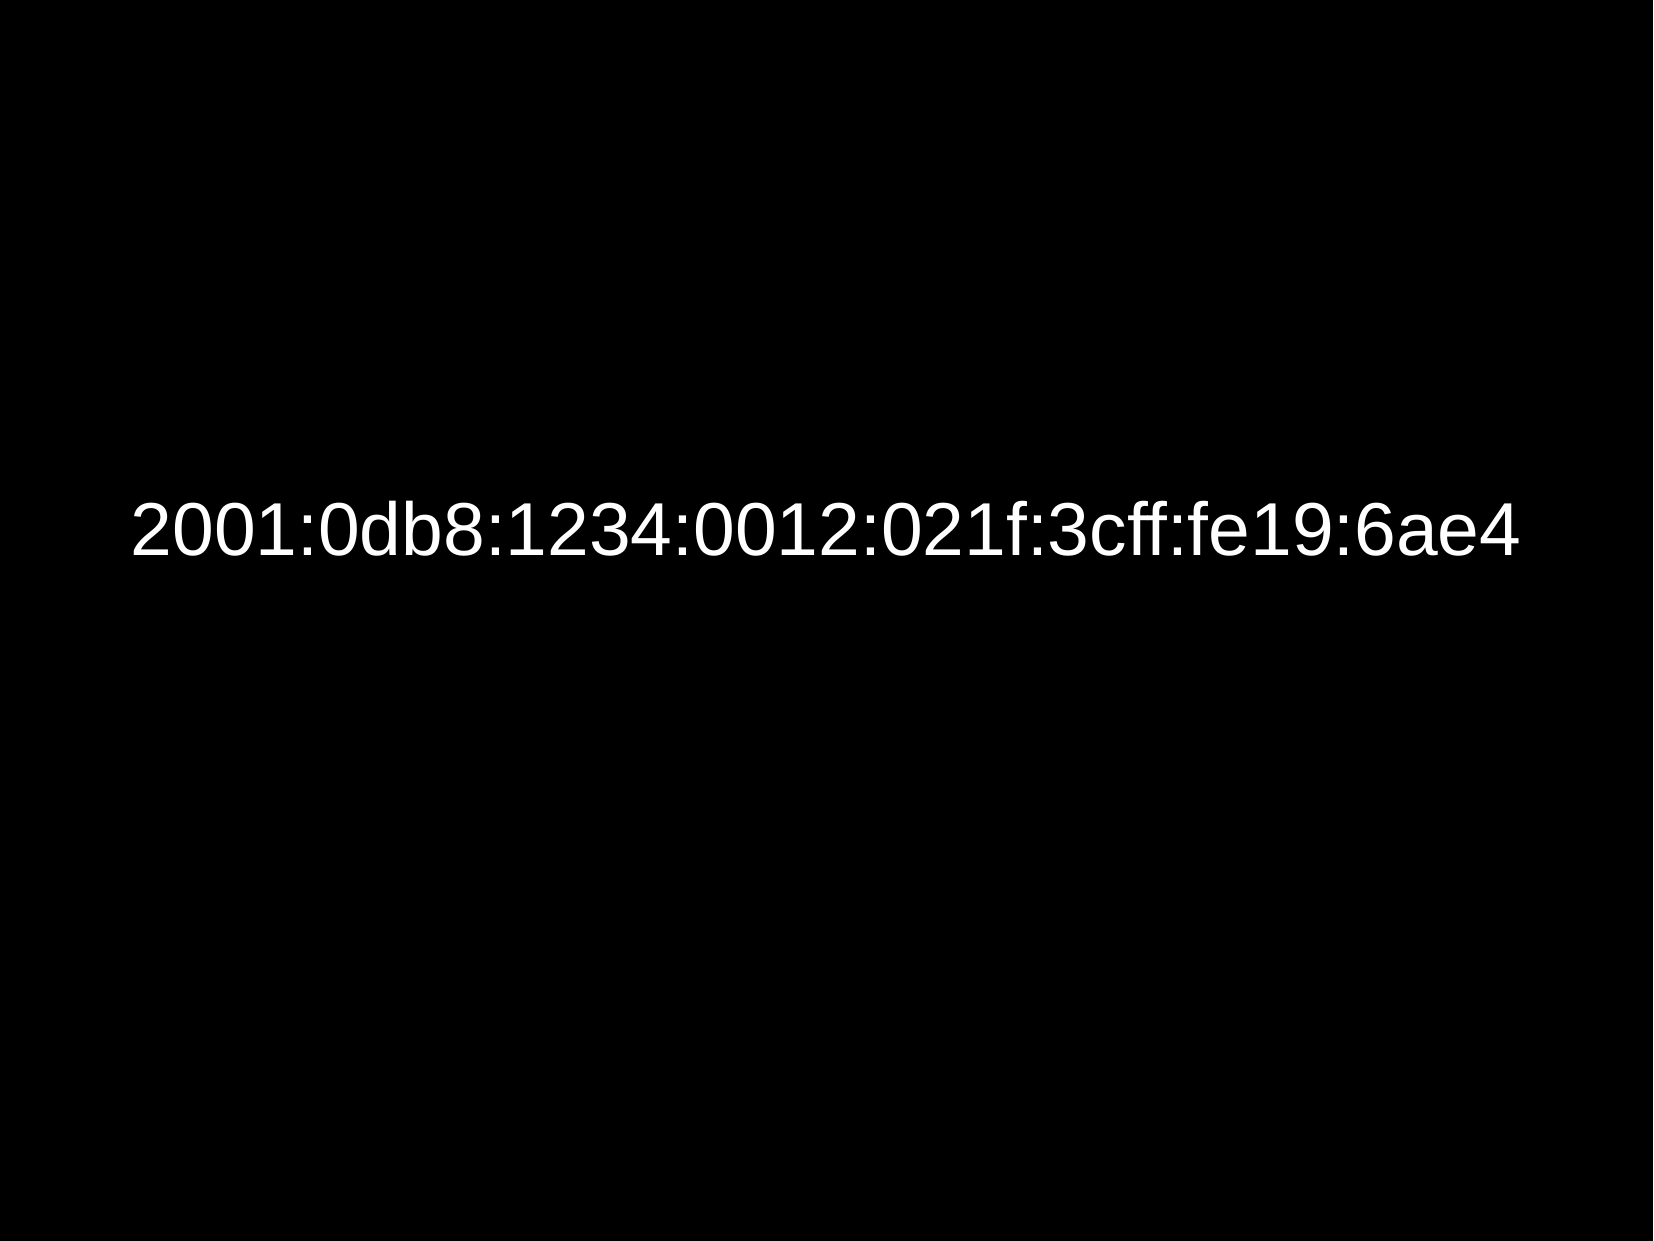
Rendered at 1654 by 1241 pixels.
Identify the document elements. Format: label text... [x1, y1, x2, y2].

subtitle 2001:0db8:1234:0012:021f:3cff:fe19:6ae4 [82, 49, 1571, 1010]
